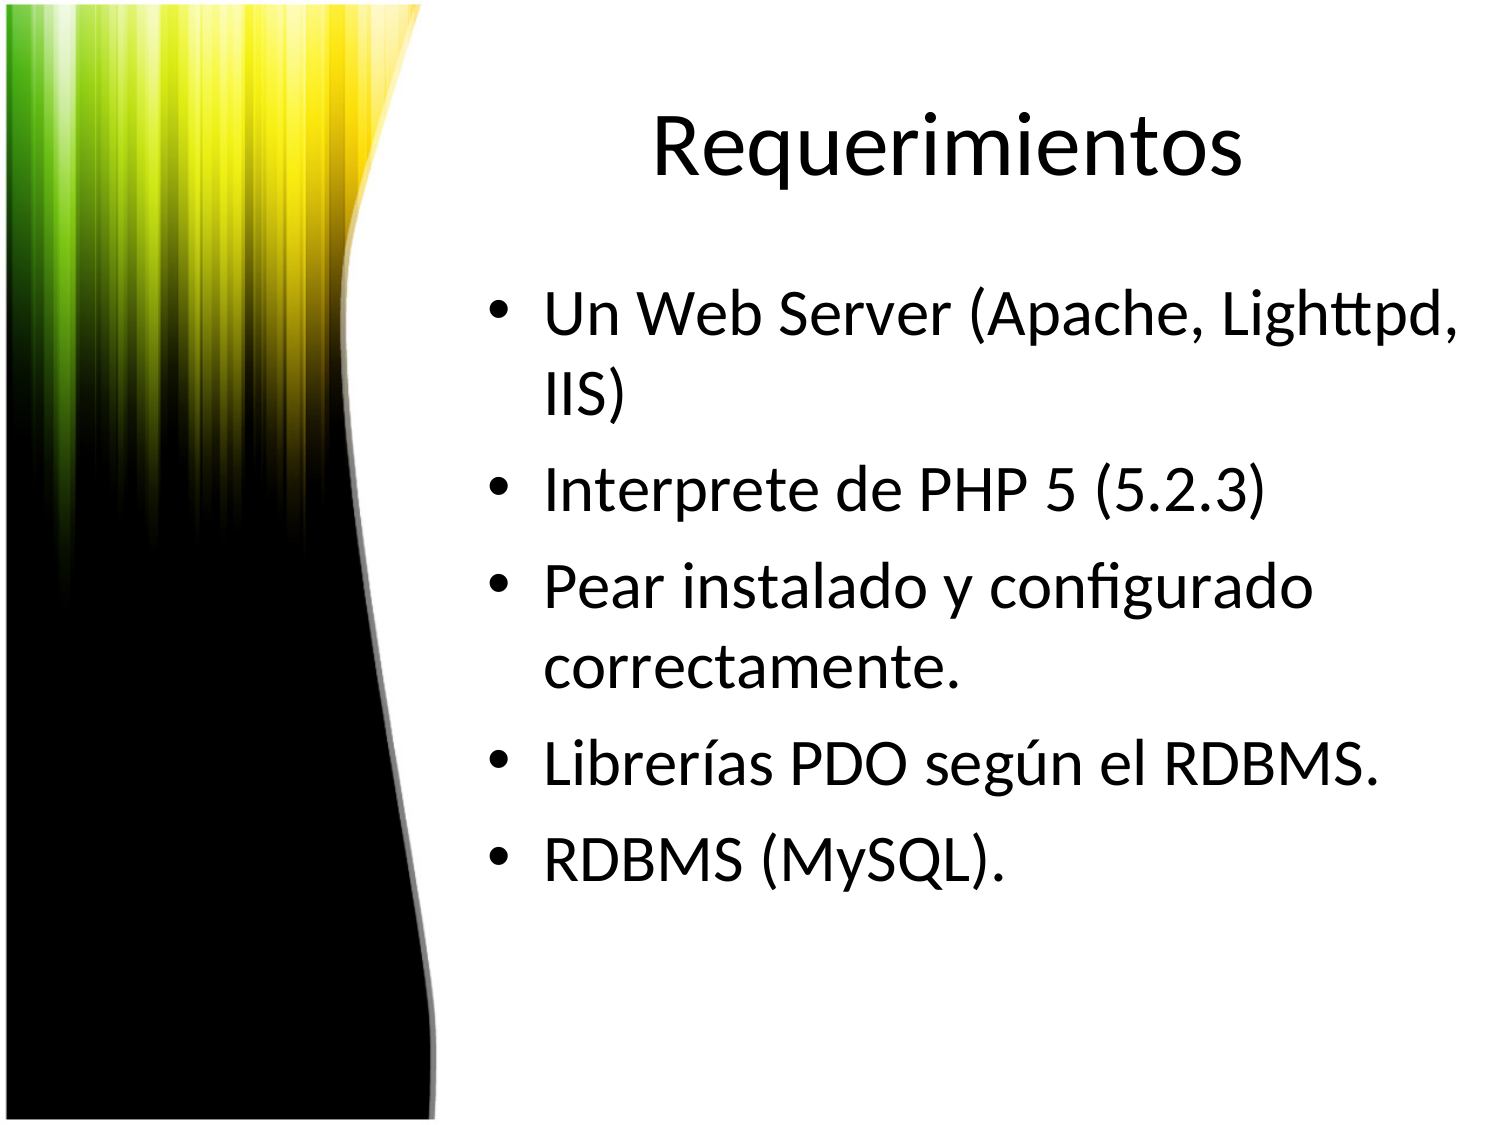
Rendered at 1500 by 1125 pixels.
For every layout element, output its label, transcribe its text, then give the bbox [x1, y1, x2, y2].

list Un Web Server (Apache, Lighttpd, IIS) Interprete de PHP 5 (5.2.3) Pear instalado y configurado correctamente. Librerías PDO según el RDBMS. RDBMS (MySQL). [472, 260, 1477, 1093]
picture [0, 0, 1500, 1125]
title Requerimientos [472, 20, 1426, 257]
